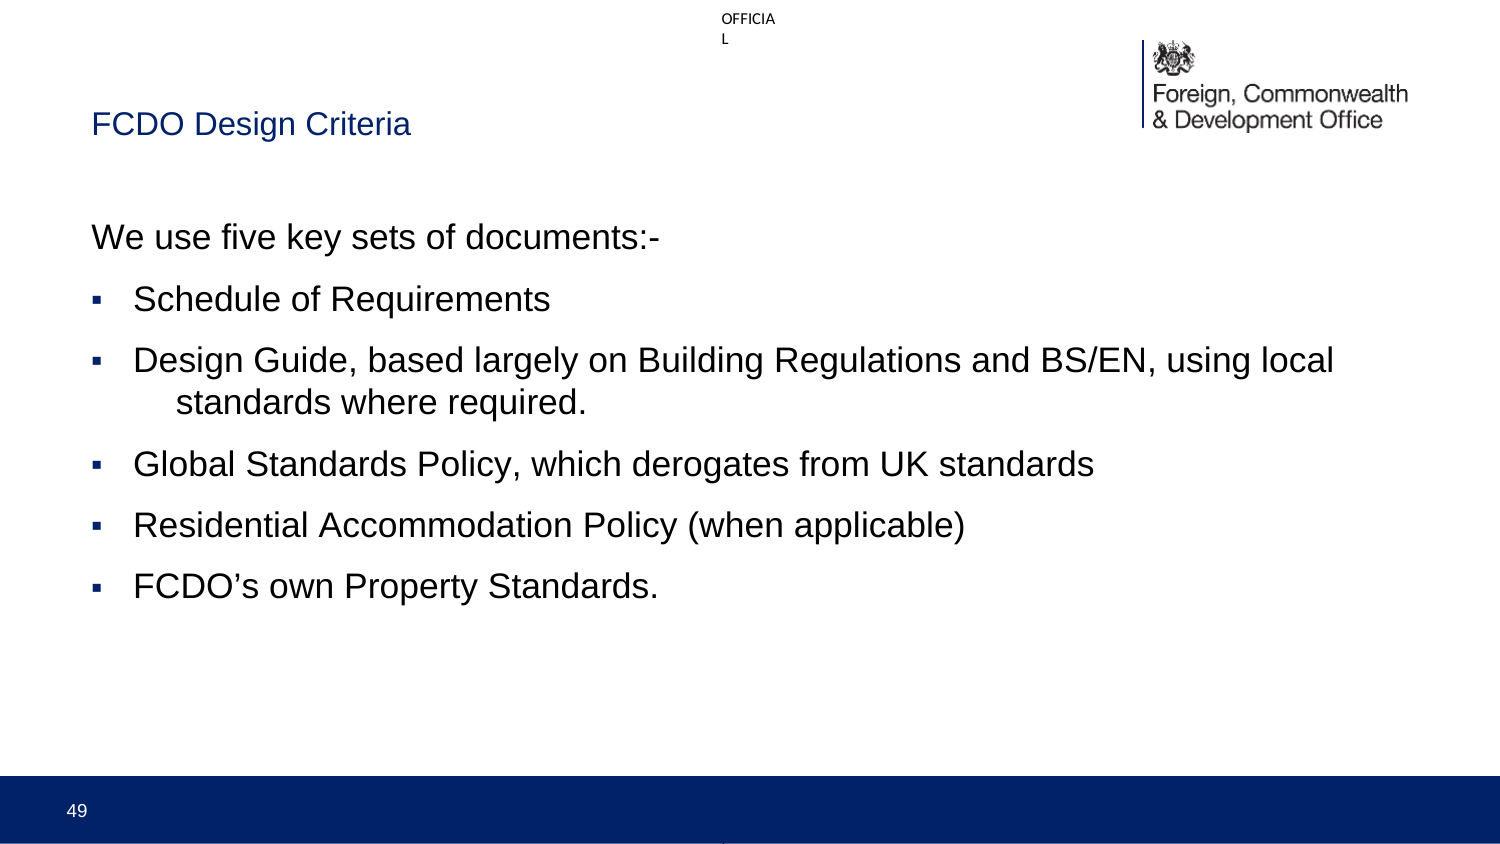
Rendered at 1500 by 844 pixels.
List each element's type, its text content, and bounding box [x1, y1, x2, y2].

title FCDO Design Criteria [91, 102, 1409, 183]
text_box [0, 776, 1500, 844]
list We use five key sets of documents:- Schedule of Requirements Design Guide, based largely on Building Regulations and BS/EN, using local standards where required. Global Standards Policy, which derogates from UK standards Residential Accommodation Policy (when applicable) FCDO’s own Property Standards. [91, 214, 1409, 715]
